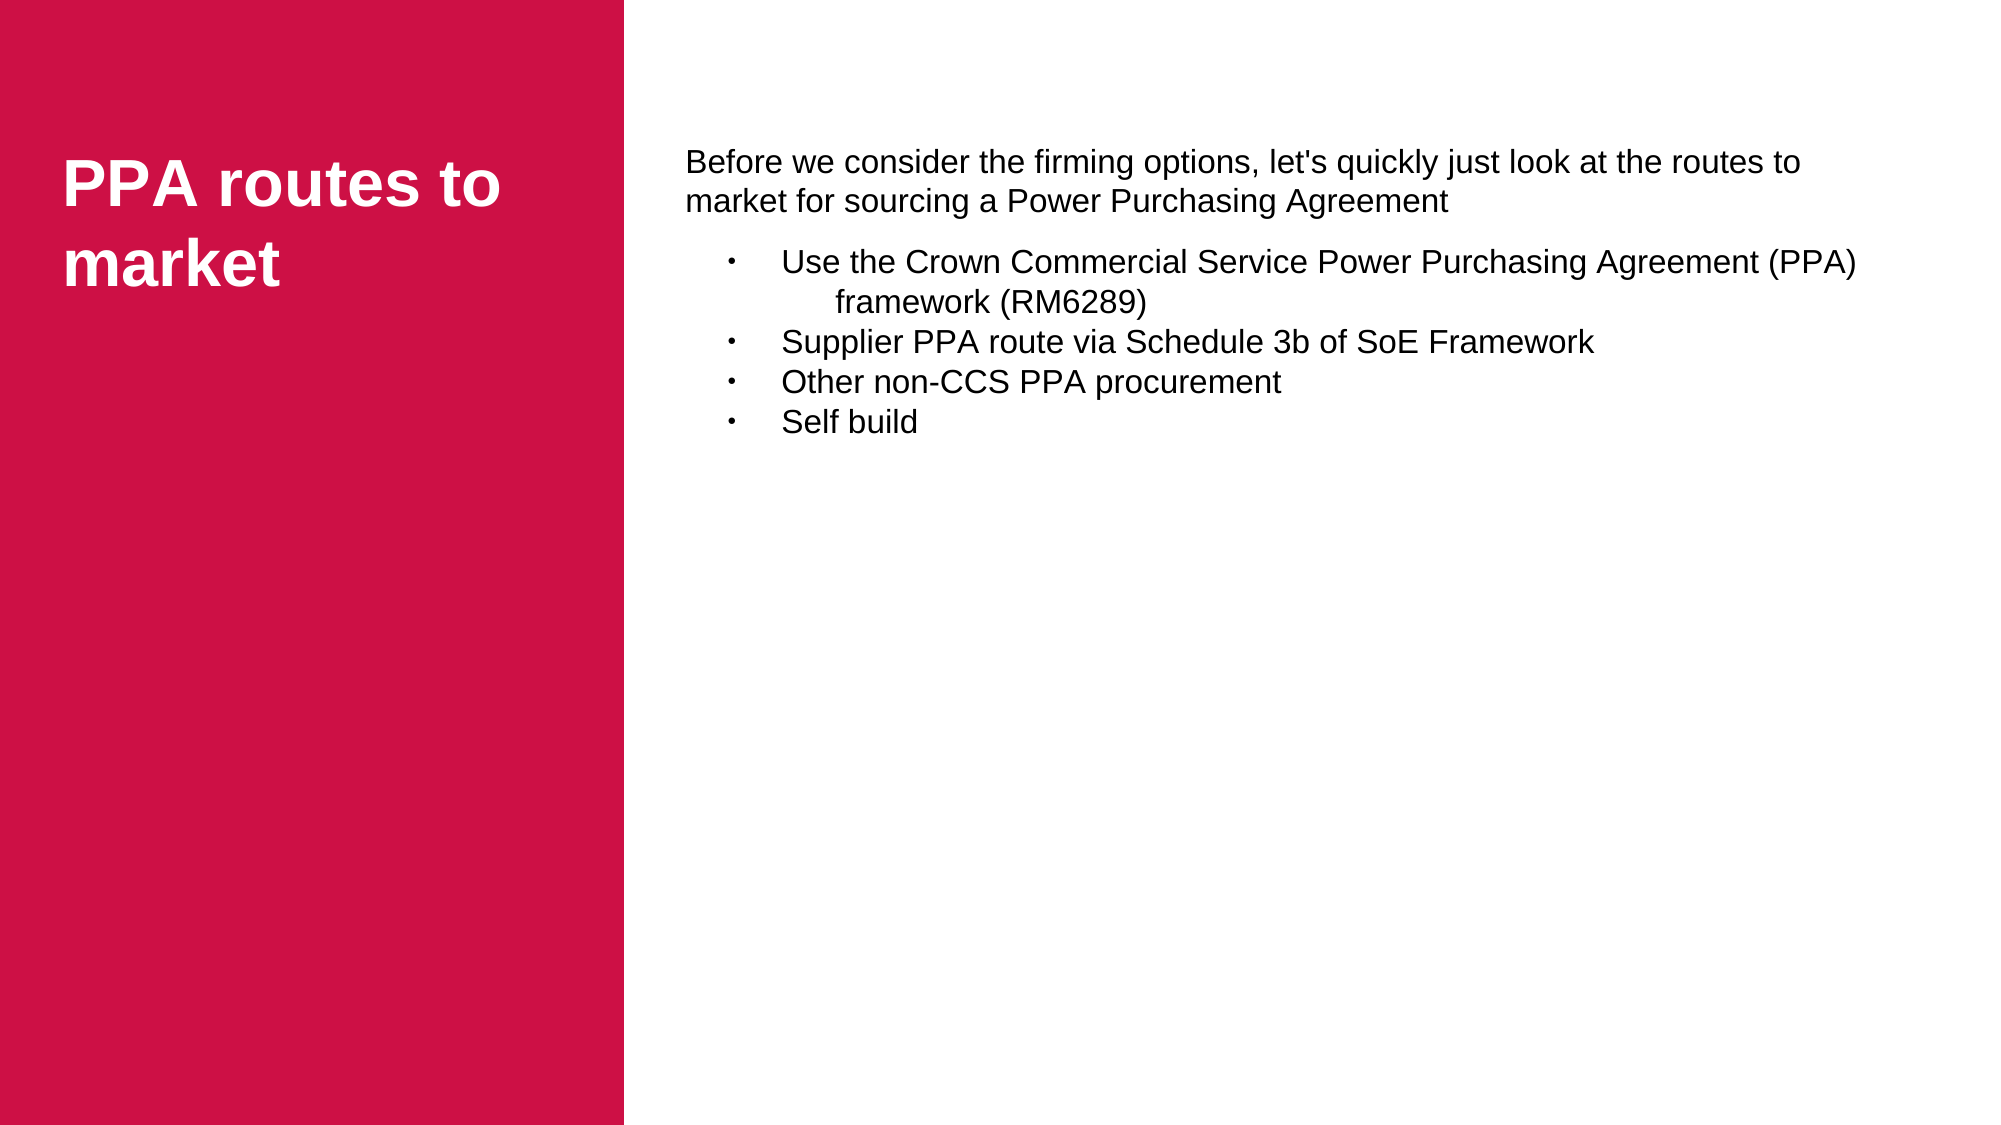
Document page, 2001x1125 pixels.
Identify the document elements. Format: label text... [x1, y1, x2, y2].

title Before we consider the firming options, let's quickly just look at the routes to market for sourcing a Power Purchasing Agreement Use the Crown Commercial Service Power Purchasing Agreement (PPA) framework (RM6289) Supplier PPA route via Schedule 3b of SoE Framework Other non-CCS PPA procurement Self build [685, 139, 1876, 1030]
title PPA routes to market [62, 139, 564, 279]
